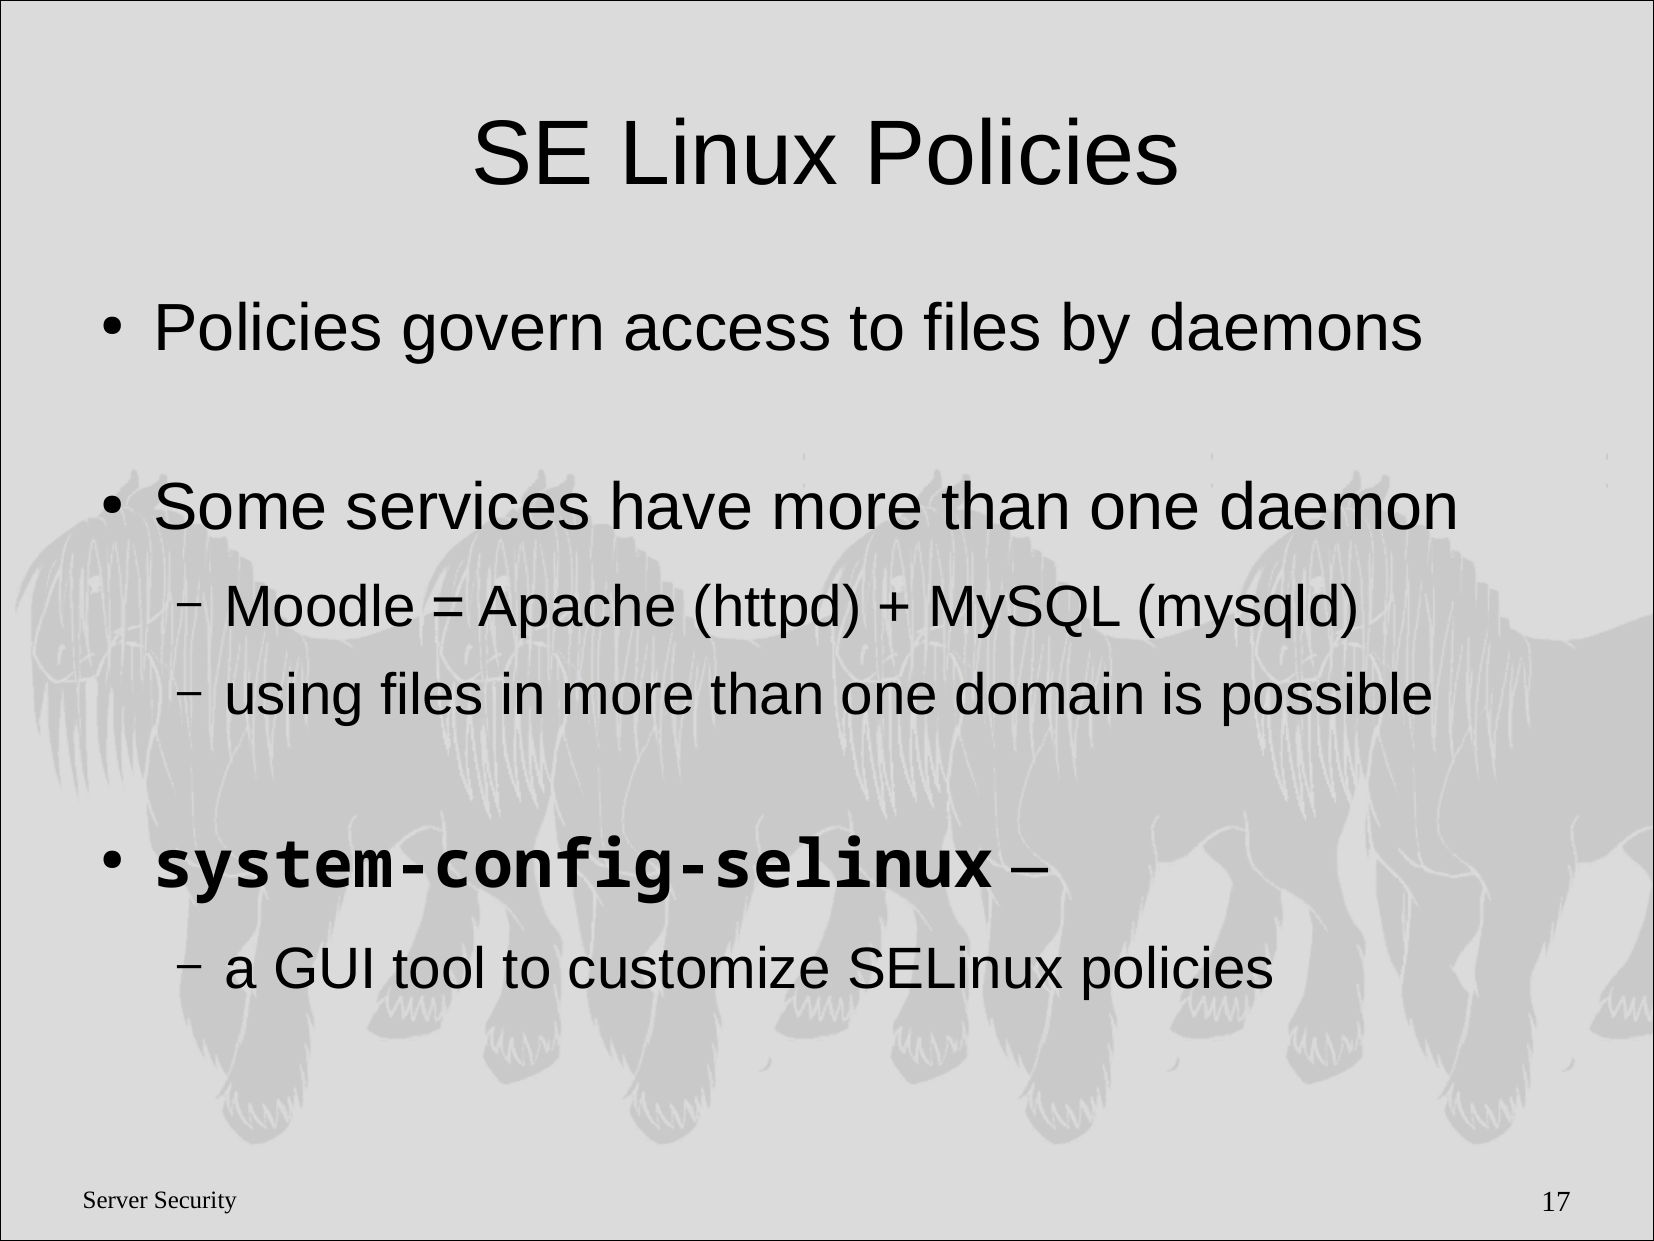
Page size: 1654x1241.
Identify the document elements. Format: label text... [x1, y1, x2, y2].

list Policies govern access to files by daemons Some services have more than one daemon Moodle = Apache (httpd) + MySQL (mysqld) using files in more than one domain is possible system-config-selinux – a GUI tool to customize SELinux policies [82, 290, 1571, 1094]
title SE Linux Policies [82, 49, 1571, 257]
